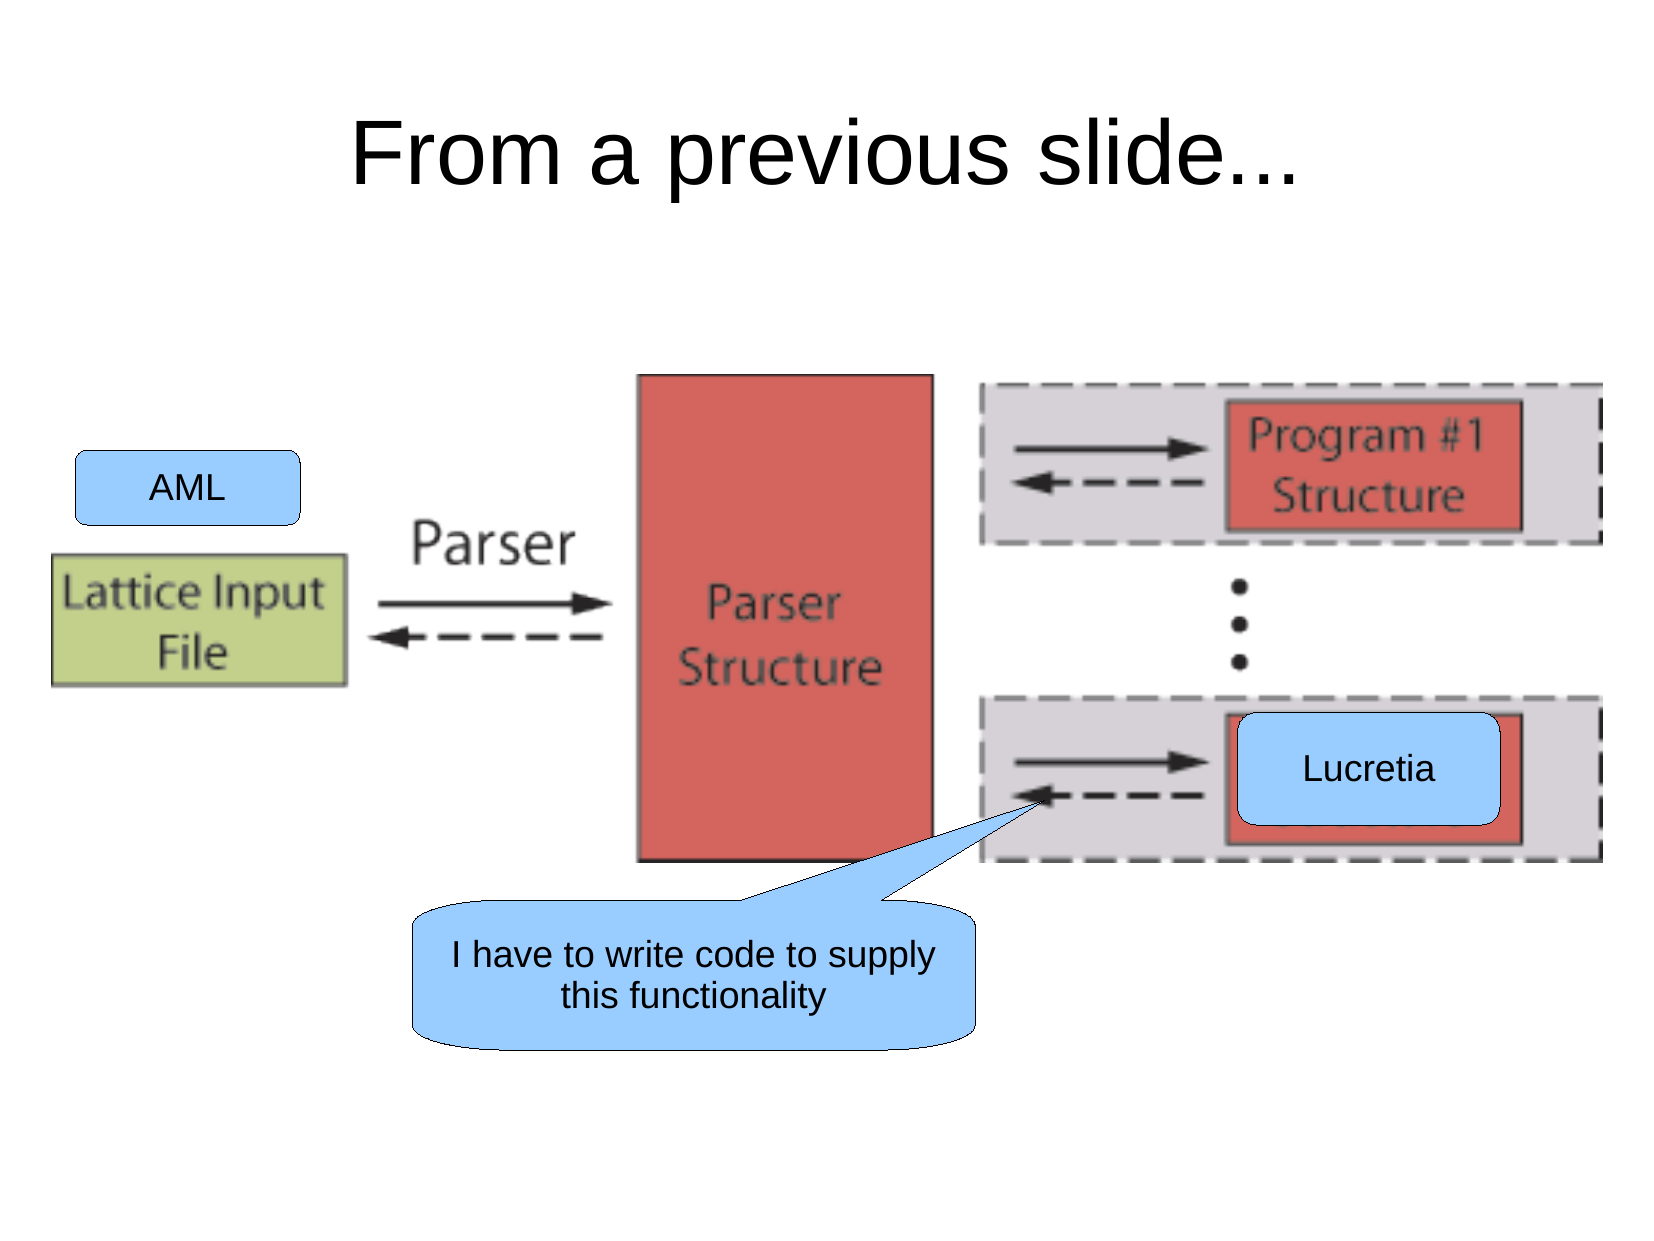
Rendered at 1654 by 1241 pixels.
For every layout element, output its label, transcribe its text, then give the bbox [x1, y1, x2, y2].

text_box I have to write code to supply this functionality [412, 800, 1045, 1051]
picture [51, 374, 1603, 863]
text_box AML [75, 450, 301, 526]
text_box Lucretia [1237, 712, 1501, 826]
title From a previous slide... [82, 49, 1571, 257]
